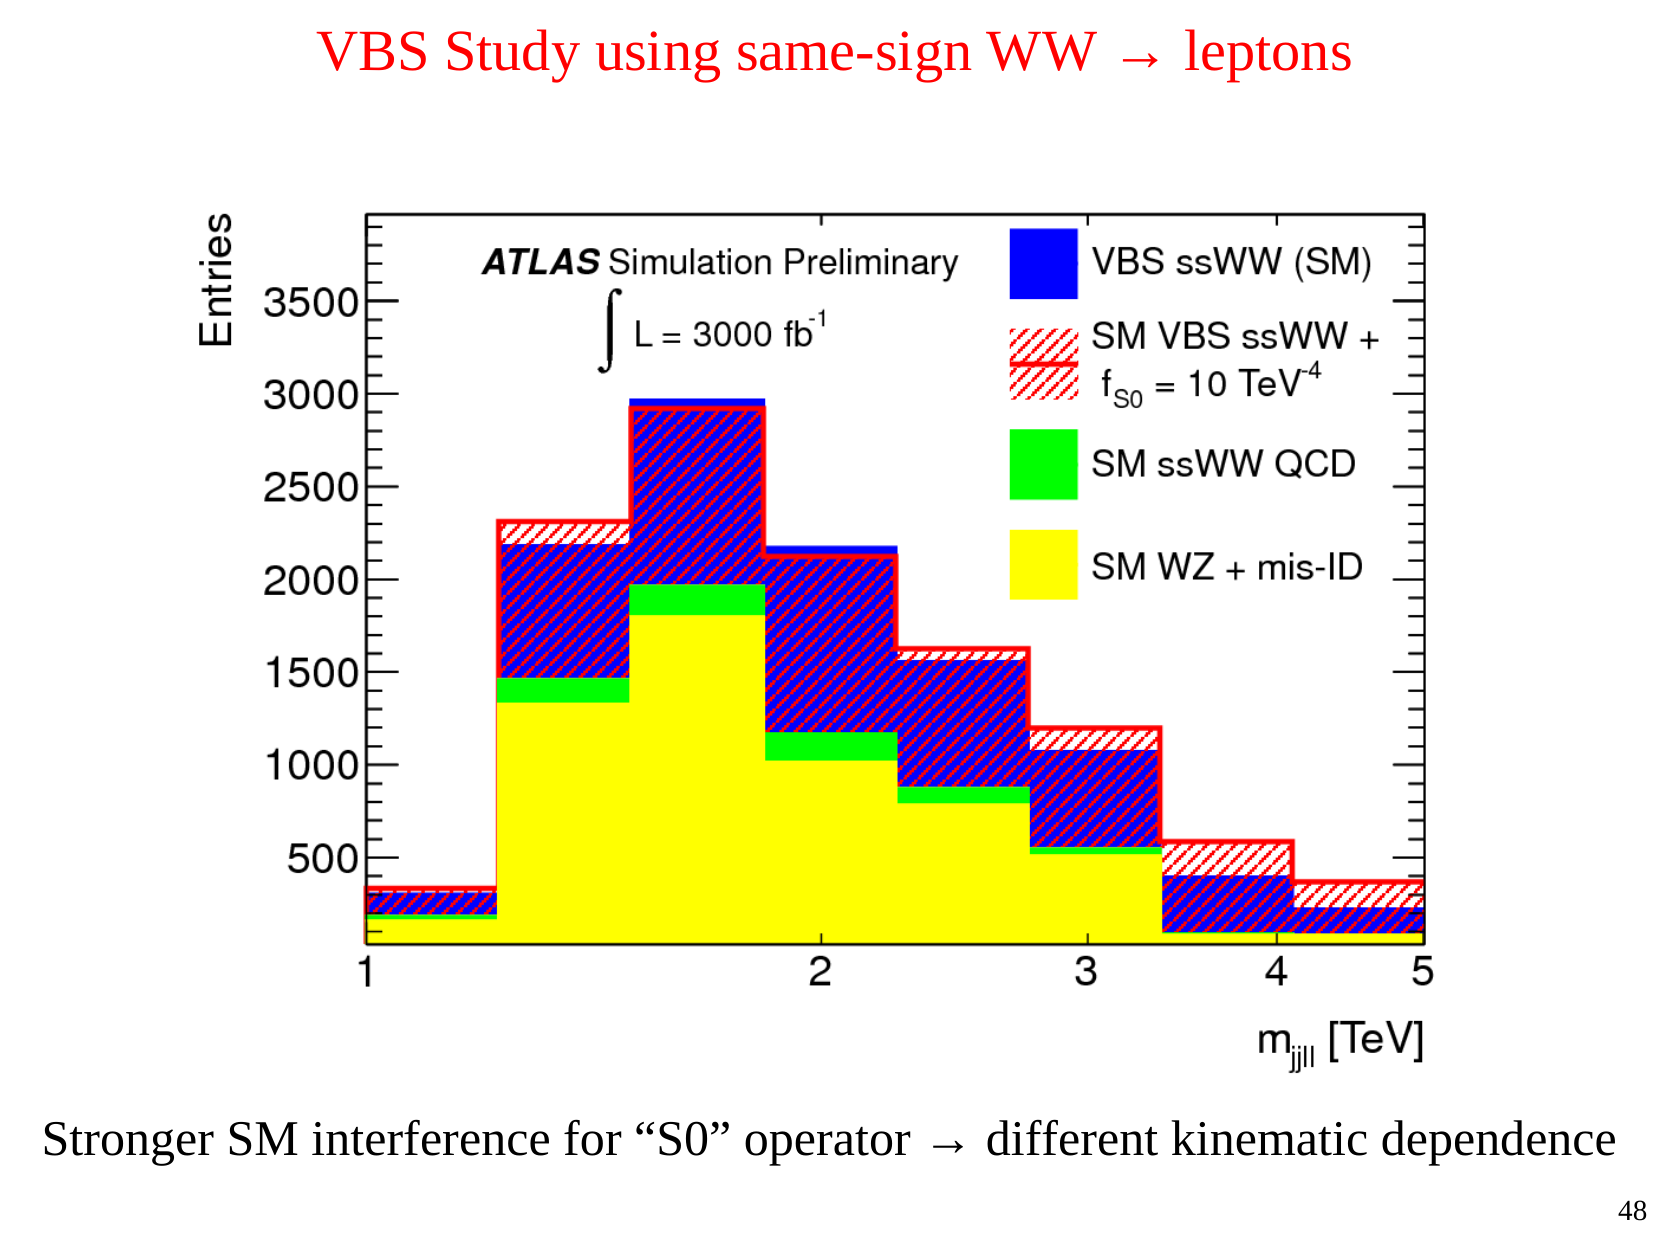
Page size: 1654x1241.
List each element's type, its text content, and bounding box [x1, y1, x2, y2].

picture [152, 169, 1492, 1092]
title VBS Study using same-sign WW → leptons [128, 0, 1541, 144]
text_box Stronger SM interference for “S0” operator → different kinematic dependence [41, 1110, 1628, 1166]
